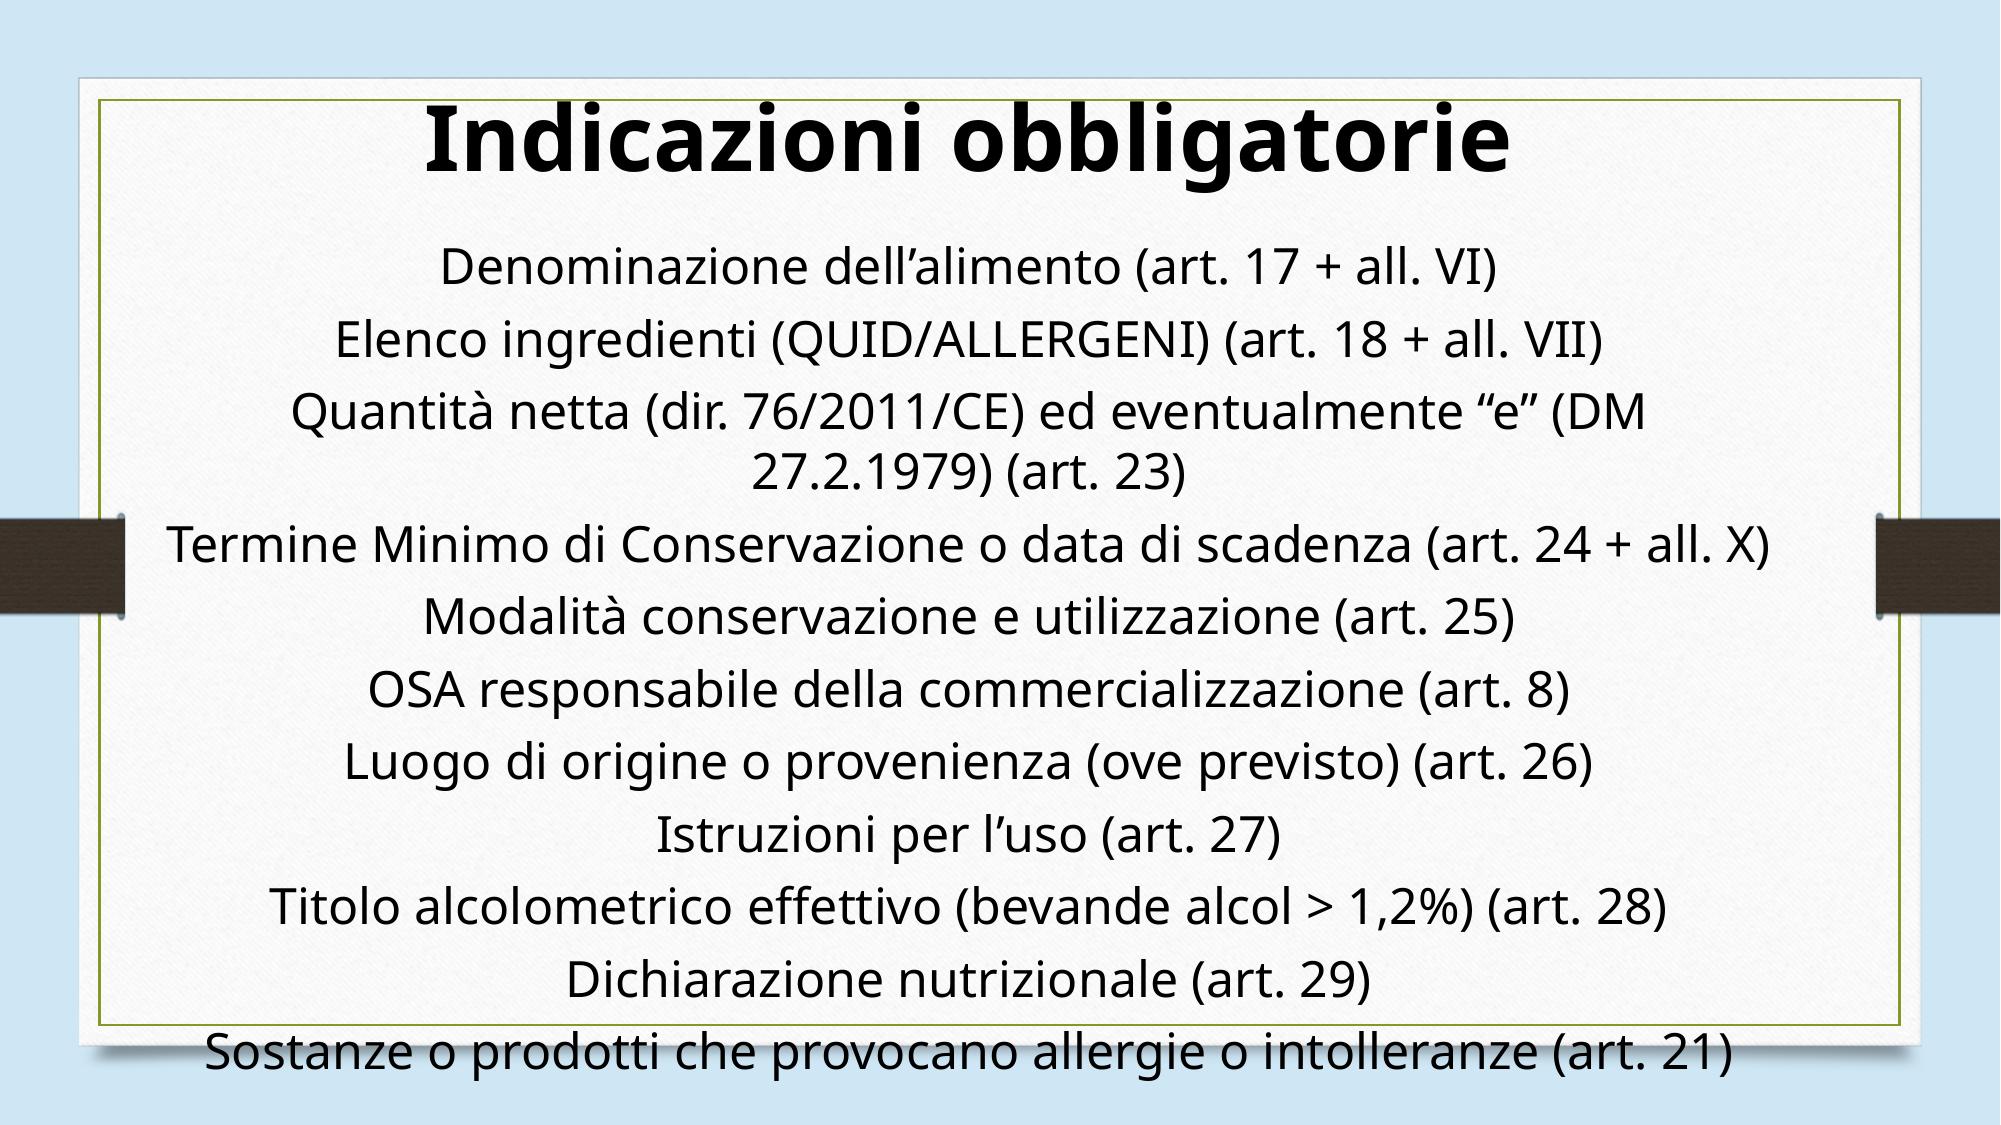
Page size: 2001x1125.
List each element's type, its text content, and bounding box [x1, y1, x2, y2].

text_box Indicazioni obbligatorie Denominazione dell’alimento (art. 17 + all. VI) Elenco ingredienti (QUID/ALLERGENI) (art. 18 + all. VII) Quantità netta (dir. 76/2011/CE) ed eventualmente “e” (DM 27.2.1979) (art. 23) Termine Minimo di Conservazione o data di scadenza (art. 24 + all. X) Modalità conservazione e utilizzazione (art. 25) OSA responsabile della commercializzazione (art. 8) Luogo di origine o provenienza (ove previsto) (art. 26) Istruzioni per l’uso (art. 27) Titolo alcolometrico effettivo (bevande alcol > 1,2%) (art. 28) Dichiarazione nutrizionale (art. 29) Sostanze o prodotti che provocano allergie o intolleranze (art. 21) [150, 72, 1788, 1088]
picture [0, 0, 2001, 1125]
